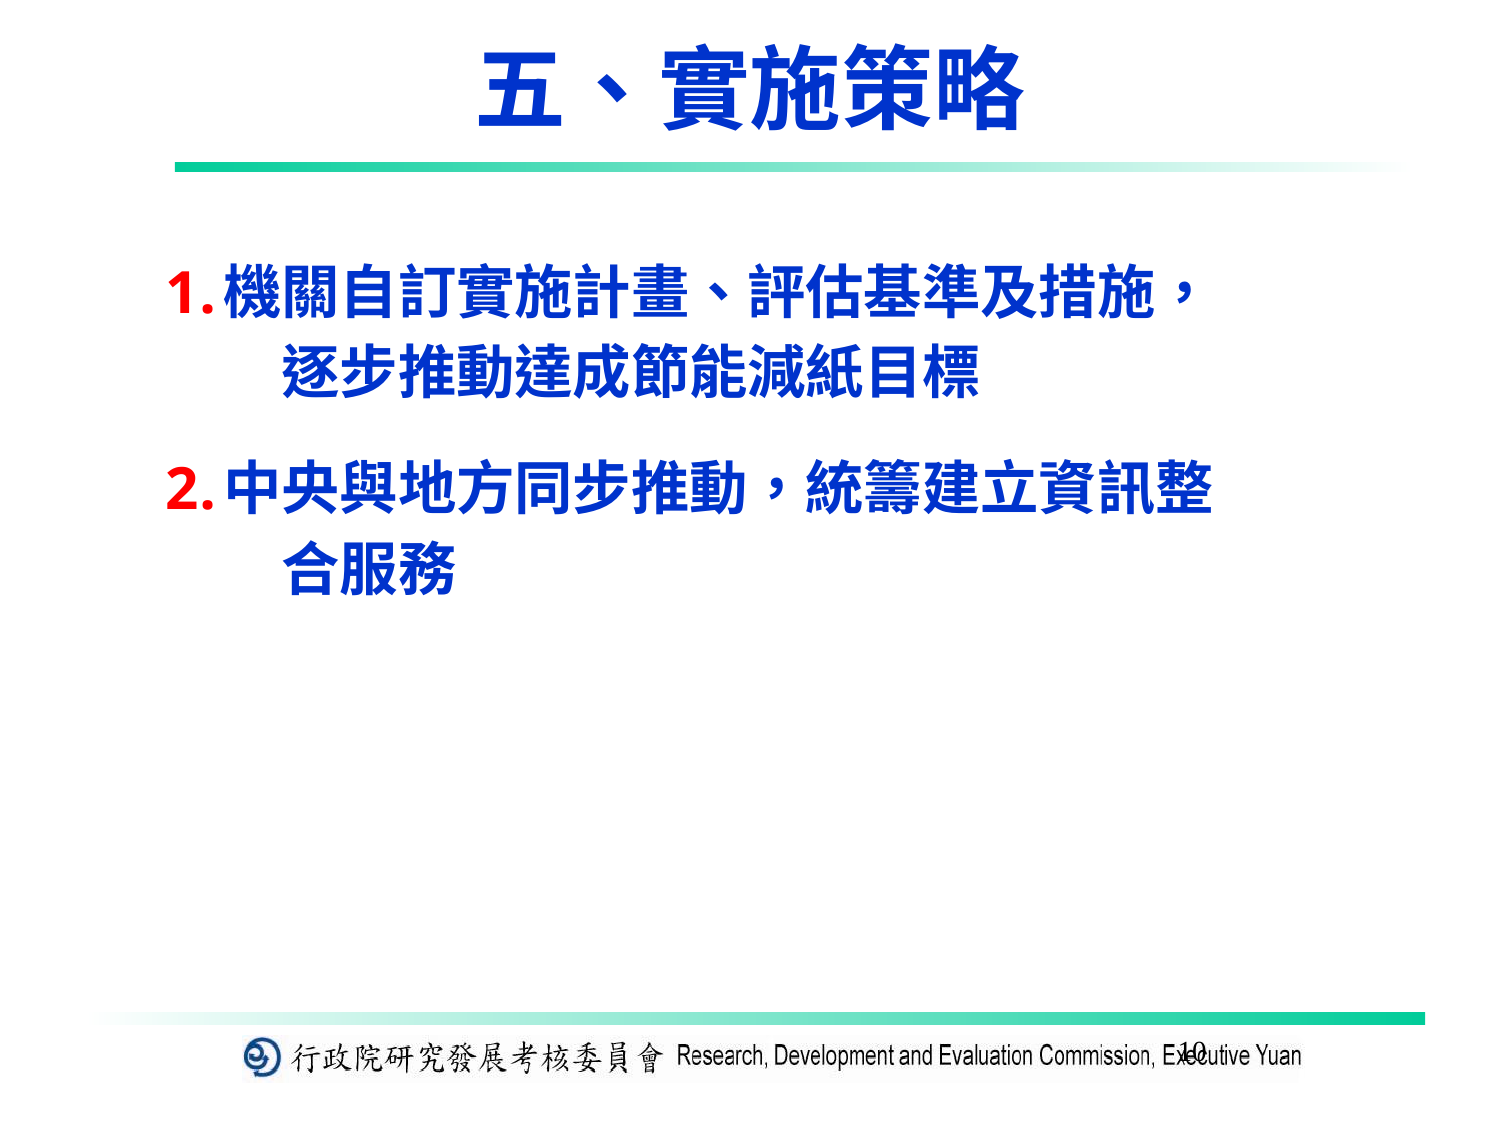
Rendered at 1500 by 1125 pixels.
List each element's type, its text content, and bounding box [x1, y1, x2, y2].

text_box [1162, 1012, 1476, 1101]
title 五、實施策略 [112, 10, 1388, 161]
list 機關自訂實施計畫、評估基準及措施，逐步推動達成節能減紙目標 中央與地方同步推動，統籌建立資訊整合服務 [150, 237, 1270, 1001]
